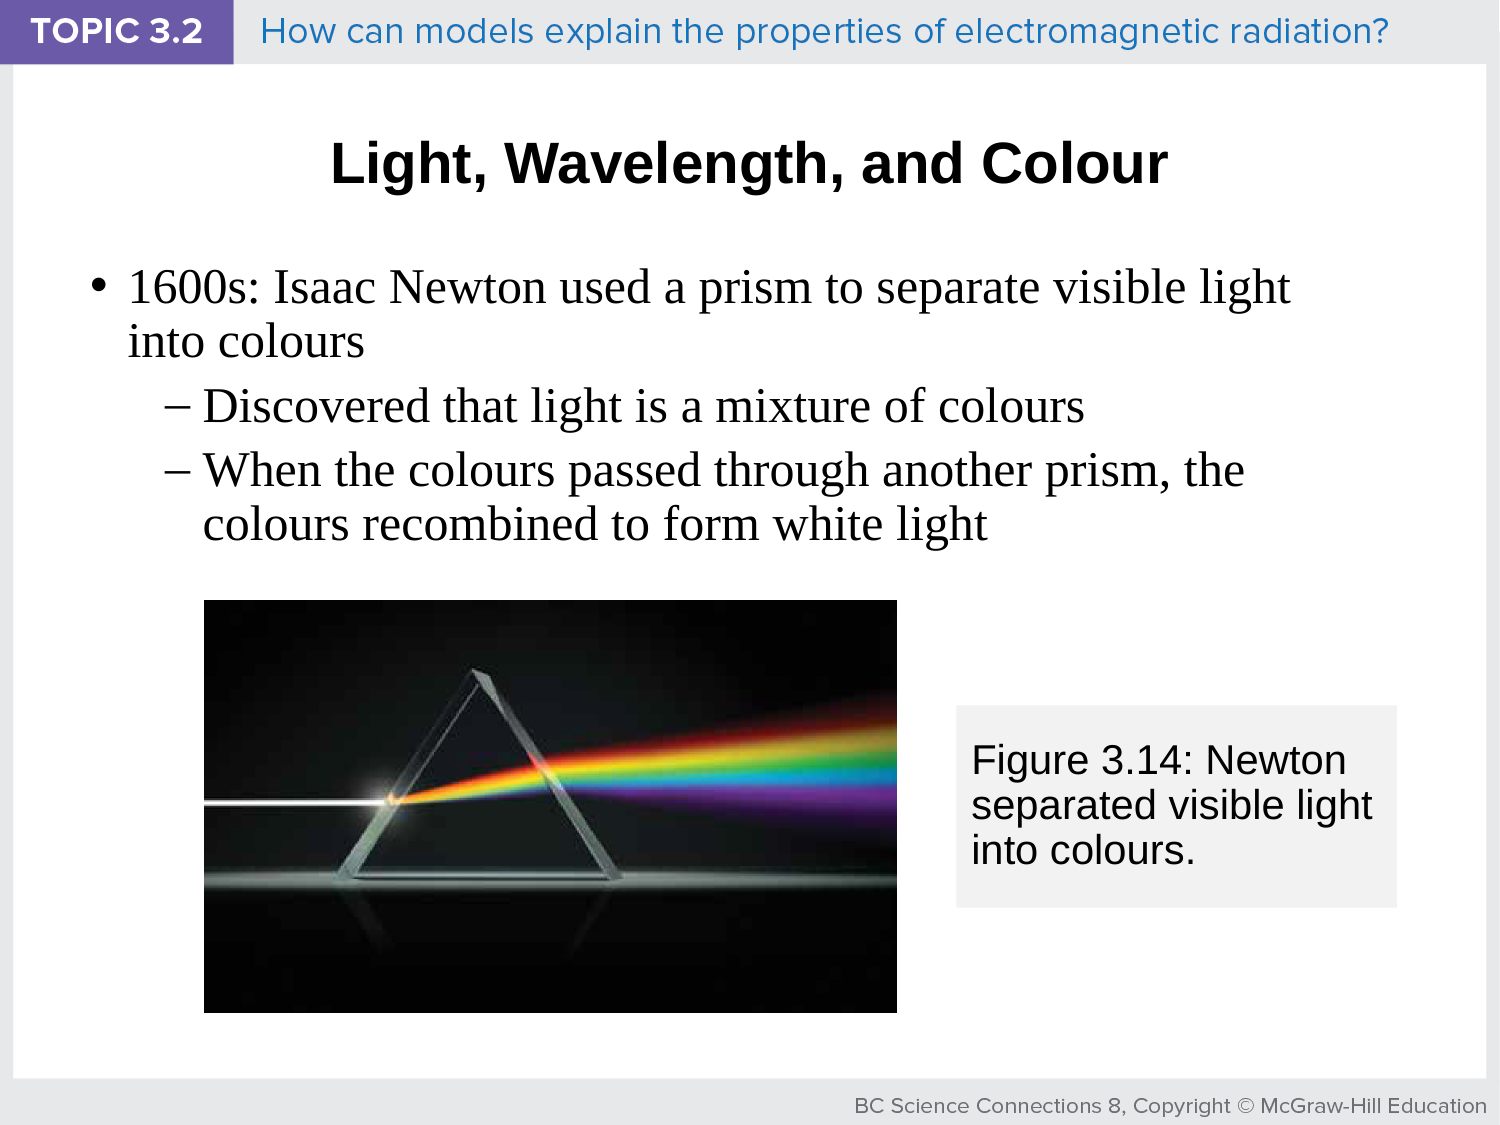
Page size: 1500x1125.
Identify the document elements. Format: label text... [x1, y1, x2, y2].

picture [0, 0, 1500, 1082]
list Figure 3.14: Newton separated visible light into colours. [956, 705, 1397, 908]
list 1600s: Isaac Newton used a prism to separate visible light into colours Discovered that light is a mixture of colours When the colours passed through another prism, the colours recombined to form white light [75, 253, 1397, 1060]
title Light, Wavelength, and Colour [103, 76, 1397, 253]
